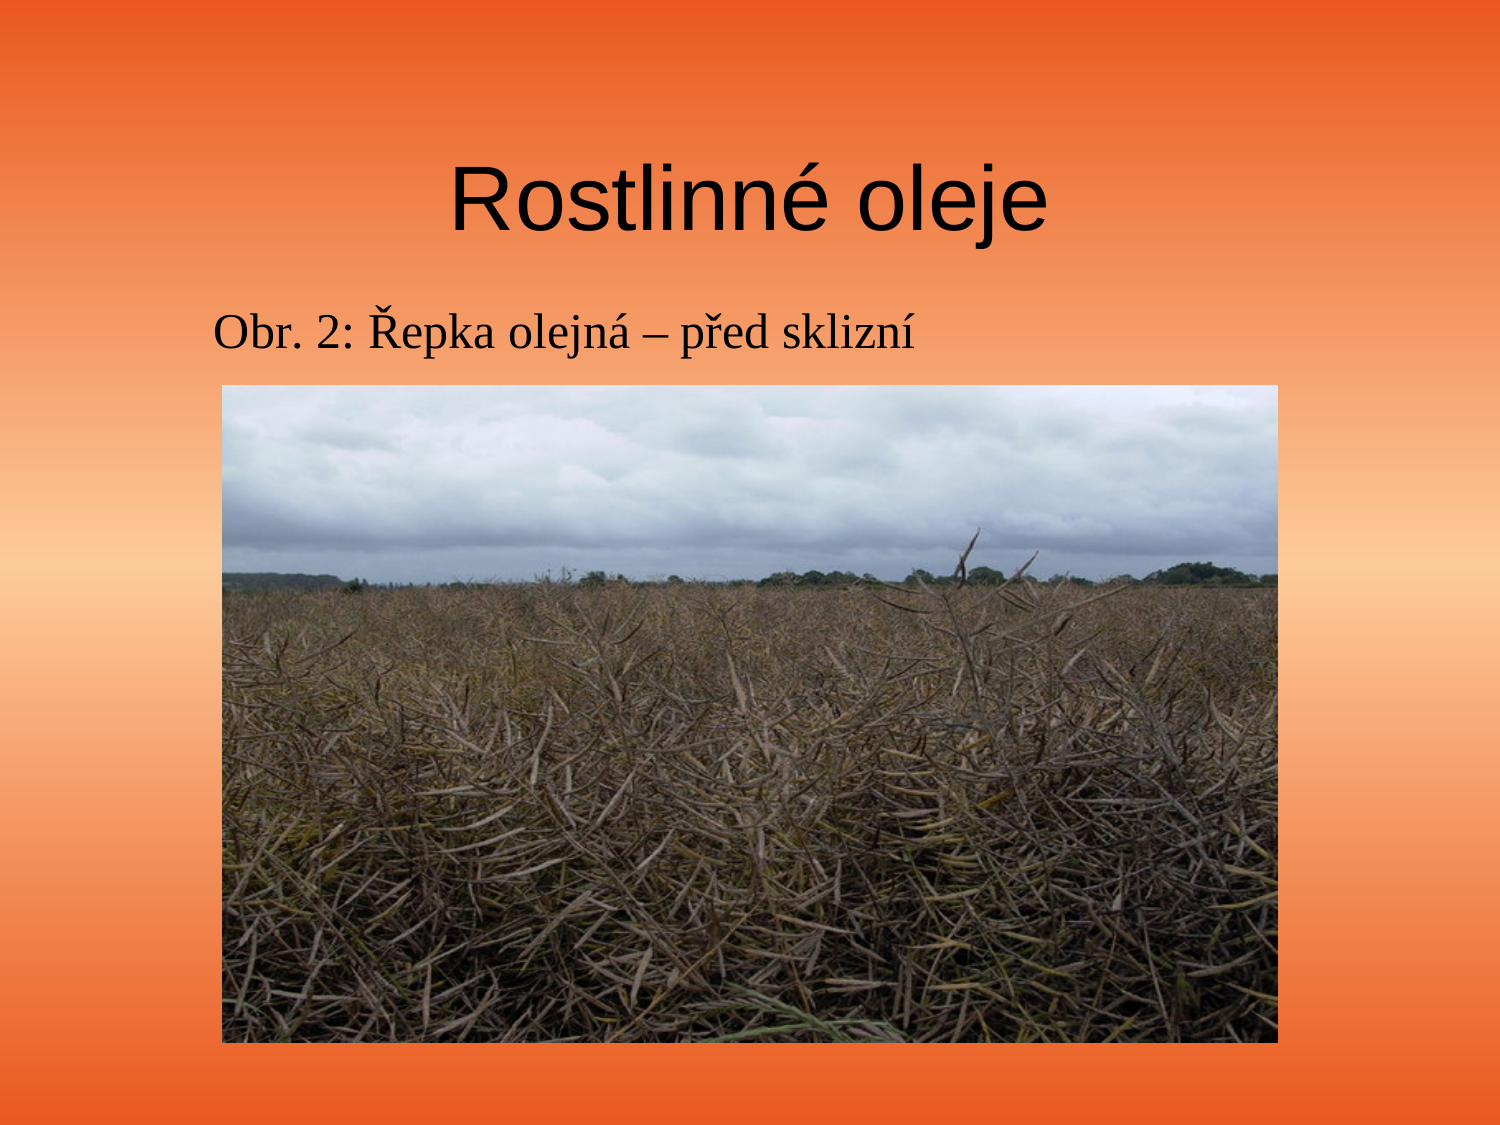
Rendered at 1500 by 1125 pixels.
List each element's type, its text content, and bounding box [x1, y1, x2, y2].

title Rostlinné oleje [112, 99, 1388, 288]
text_box [222, 385, 1278, 1044]
text_box Obr. 2: Řepka olejná – před sklizní [199, 290, 1105, 367]
